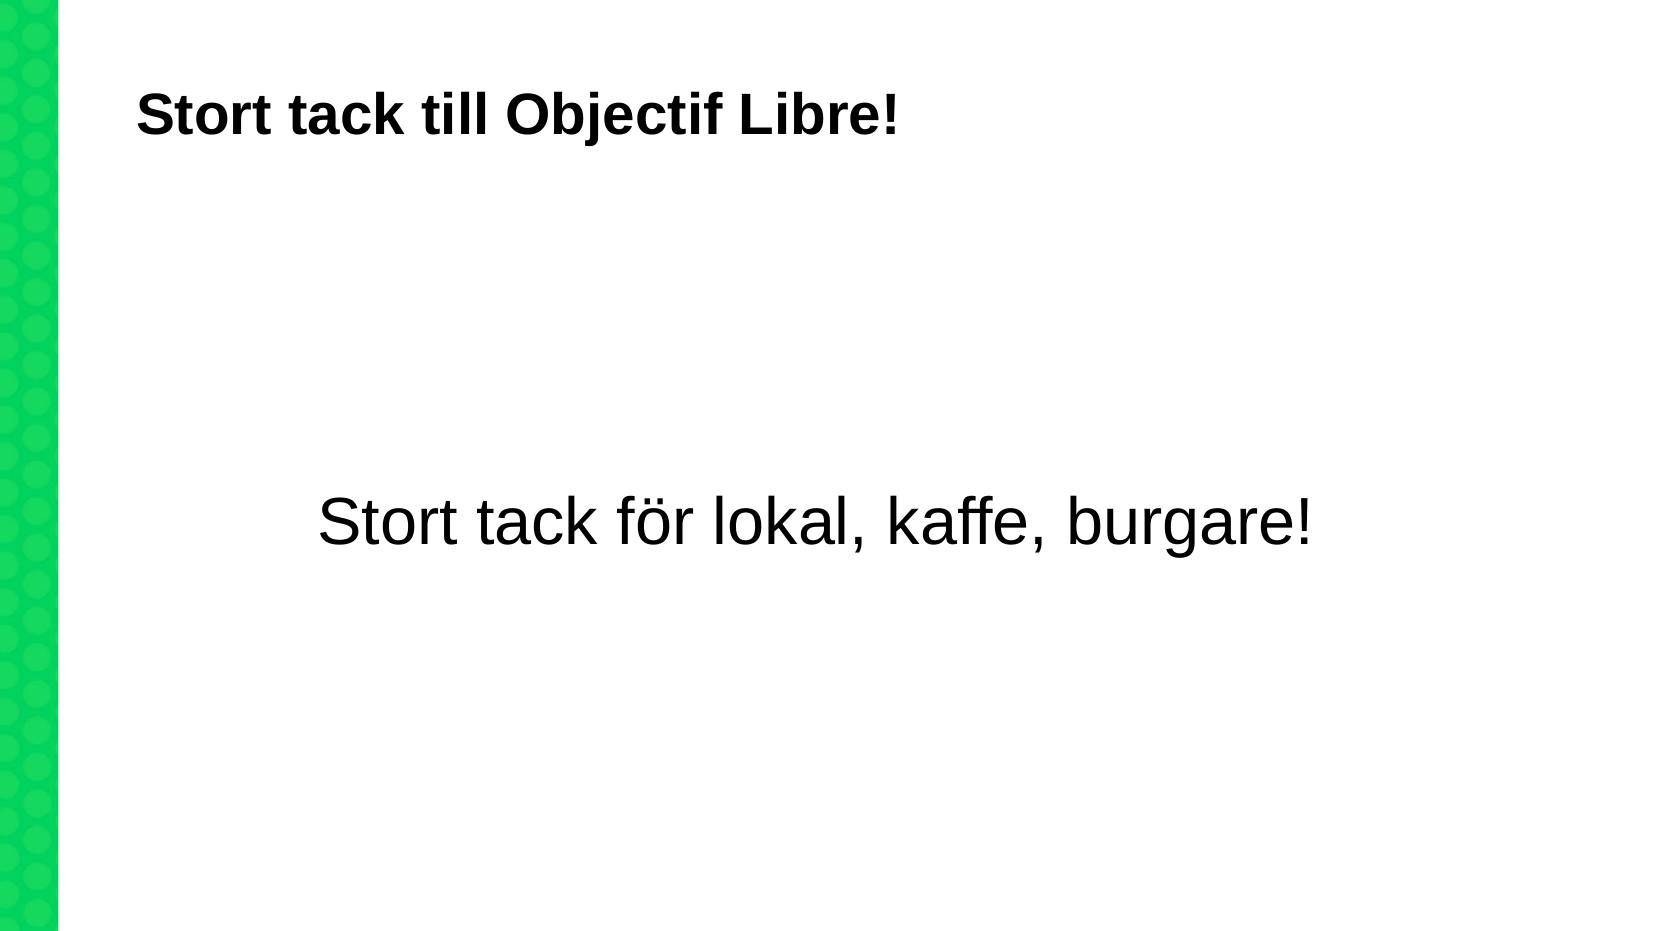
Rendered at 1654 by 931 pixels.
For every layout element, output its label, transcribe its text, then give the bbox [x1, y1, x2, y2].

picture [0, 0, 75, 931]
title Stort tack till Objectif Libre! [121, 37, 1531, 193]
subtitle Stort tack för lokal, kaffe, burgare! [121, 217, 1531, 825]
